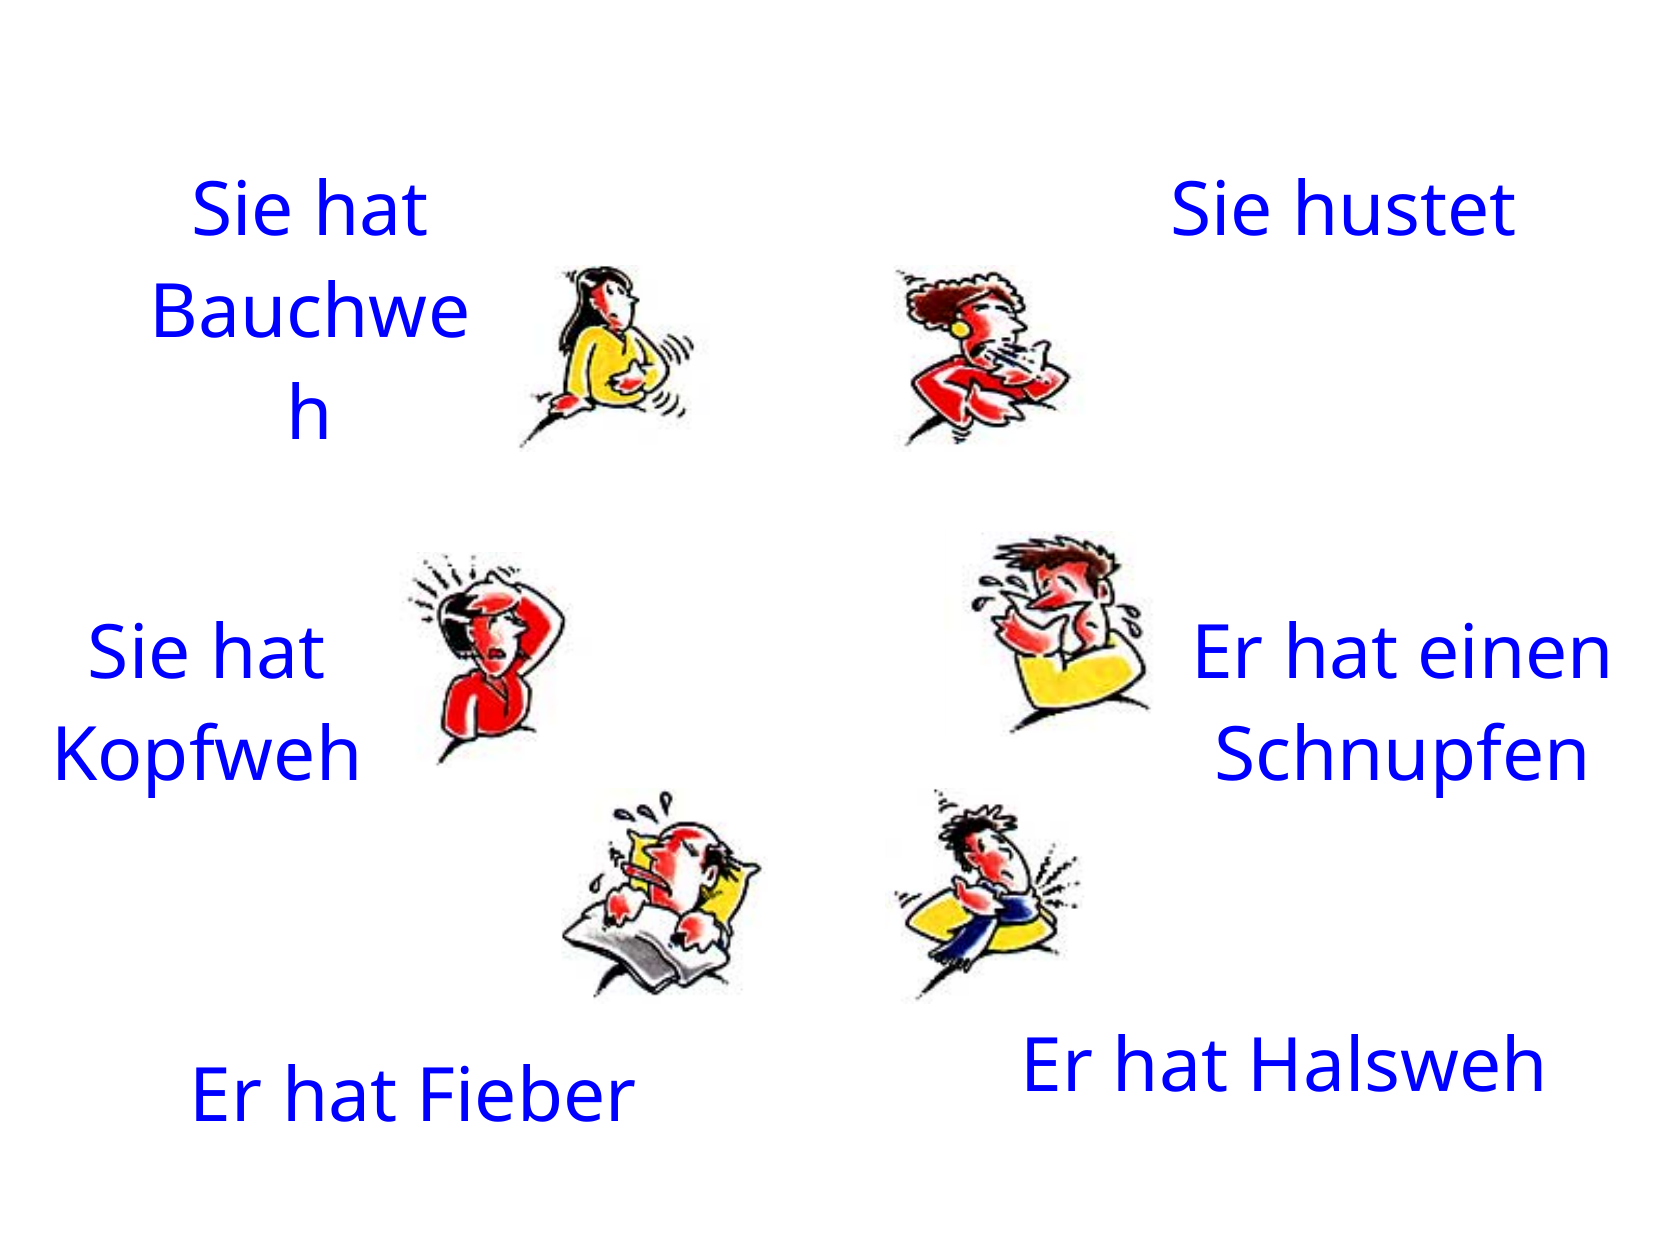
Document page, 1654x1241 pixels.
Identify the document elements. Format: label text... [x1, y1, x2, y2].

text_box Sie hustet [1092, 147, 1595, 267]
picture [944, 531, 1182, 739]
text_box Sie hat Kopfweh [0, 590, 414, 815]
text_box Sie hat Bauchweh [118, 147, 502, 372]
text_box Er hat Halsweh [1003, 1003, 1565, 1228]
picture [561, 788, 768, 1004]
picture [885, 788, 1093, 1004]
text_box Er hat einen Schnupfen [1151, 590, 1654, 815]
picture [383, 552, 600, 768]
text_box Er hat Fieber [118, 1033, 709, 1153]
picture [501, 265, 718, 452]
picture [877, 265, 1093, 452]
